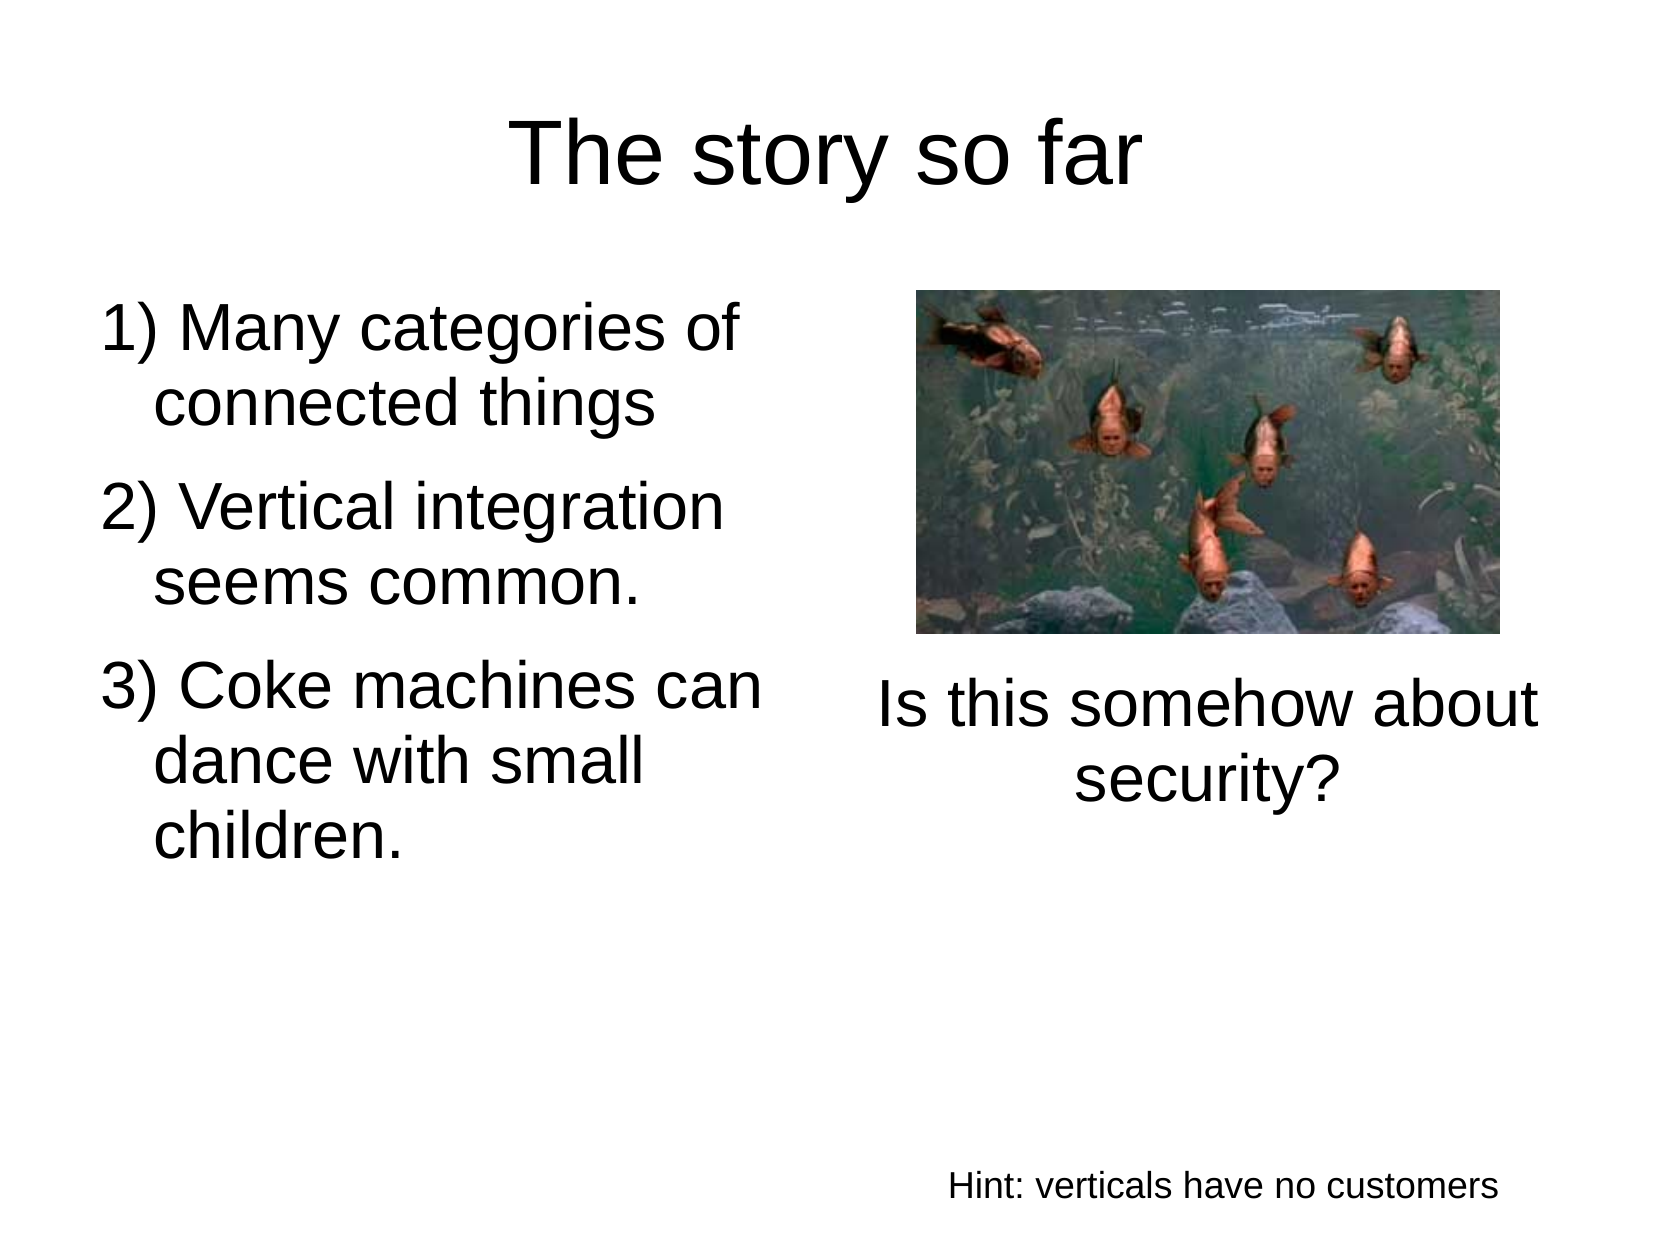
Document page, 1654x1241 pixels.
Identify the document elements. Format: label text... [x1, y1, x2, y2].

picture [916, 290, 1500, 634]
list Many categories of connected things Vertical integration seems common. Coke machines can dance with small children. [82, 290, 809, 1010]
title The story so far [82, 49, 1571, 257]
list Is this somehow about security? [845, 665, 1572, 1009]
text_box Hint: verticals have no customers [933, 1157, 1515, 1215]
